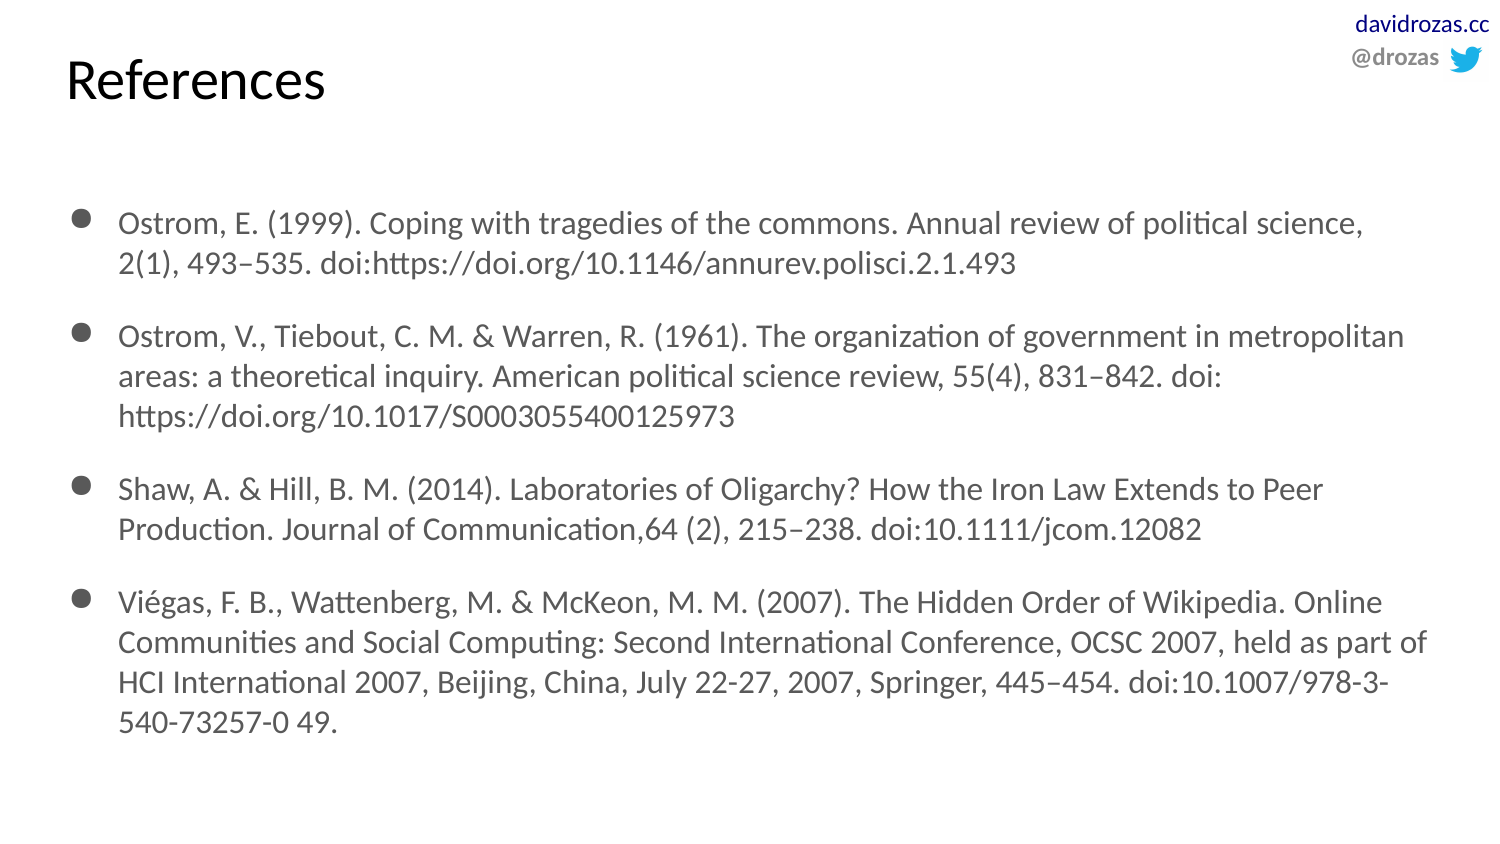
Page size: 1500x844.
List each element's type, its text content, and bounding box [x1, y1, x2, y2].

picture [1449, 46, 1489, 82]
text_box davidrozas.cc [1340, 5, 1500, 46]
title References [51, 25, 1449, 120]
list Ostrom, E. (1999). Coping with tragedies of the commons. Annual review of political science, 2(1), 493–535. doi:https://doi.org/10.1146/annurev.polisci.2.1.493 Ostrom, V., Tiebout, C. M. & Warren, R. (1961). The organization of government in metropolitan areas: a theoretical inquiry. American political science review, 55(4), 831–842. doi:https://doi.org/10.1017/S0003055400125973 Shaw, A. & Hill, B. M. (2014). Laboratories of Oligarchy? How the Iron Law Extends to Peer Production. Journal of Communication,64 (2), 215–238. doi:10.1111/jcom.12082 Viégas, F. B., Wattenberg, M. & McKeon, M. M. (2007). The Hidden Order of Wikipedia. Online Communities and Social Computing: Second International Conference, OCSC 2007, held as part of HCI International 2007, Beijing, China, July 22-27, 2007, Springer, 445–454. doi:10.1007/978-3-540-73257-0 49. [28, 112, 1449, 674]
